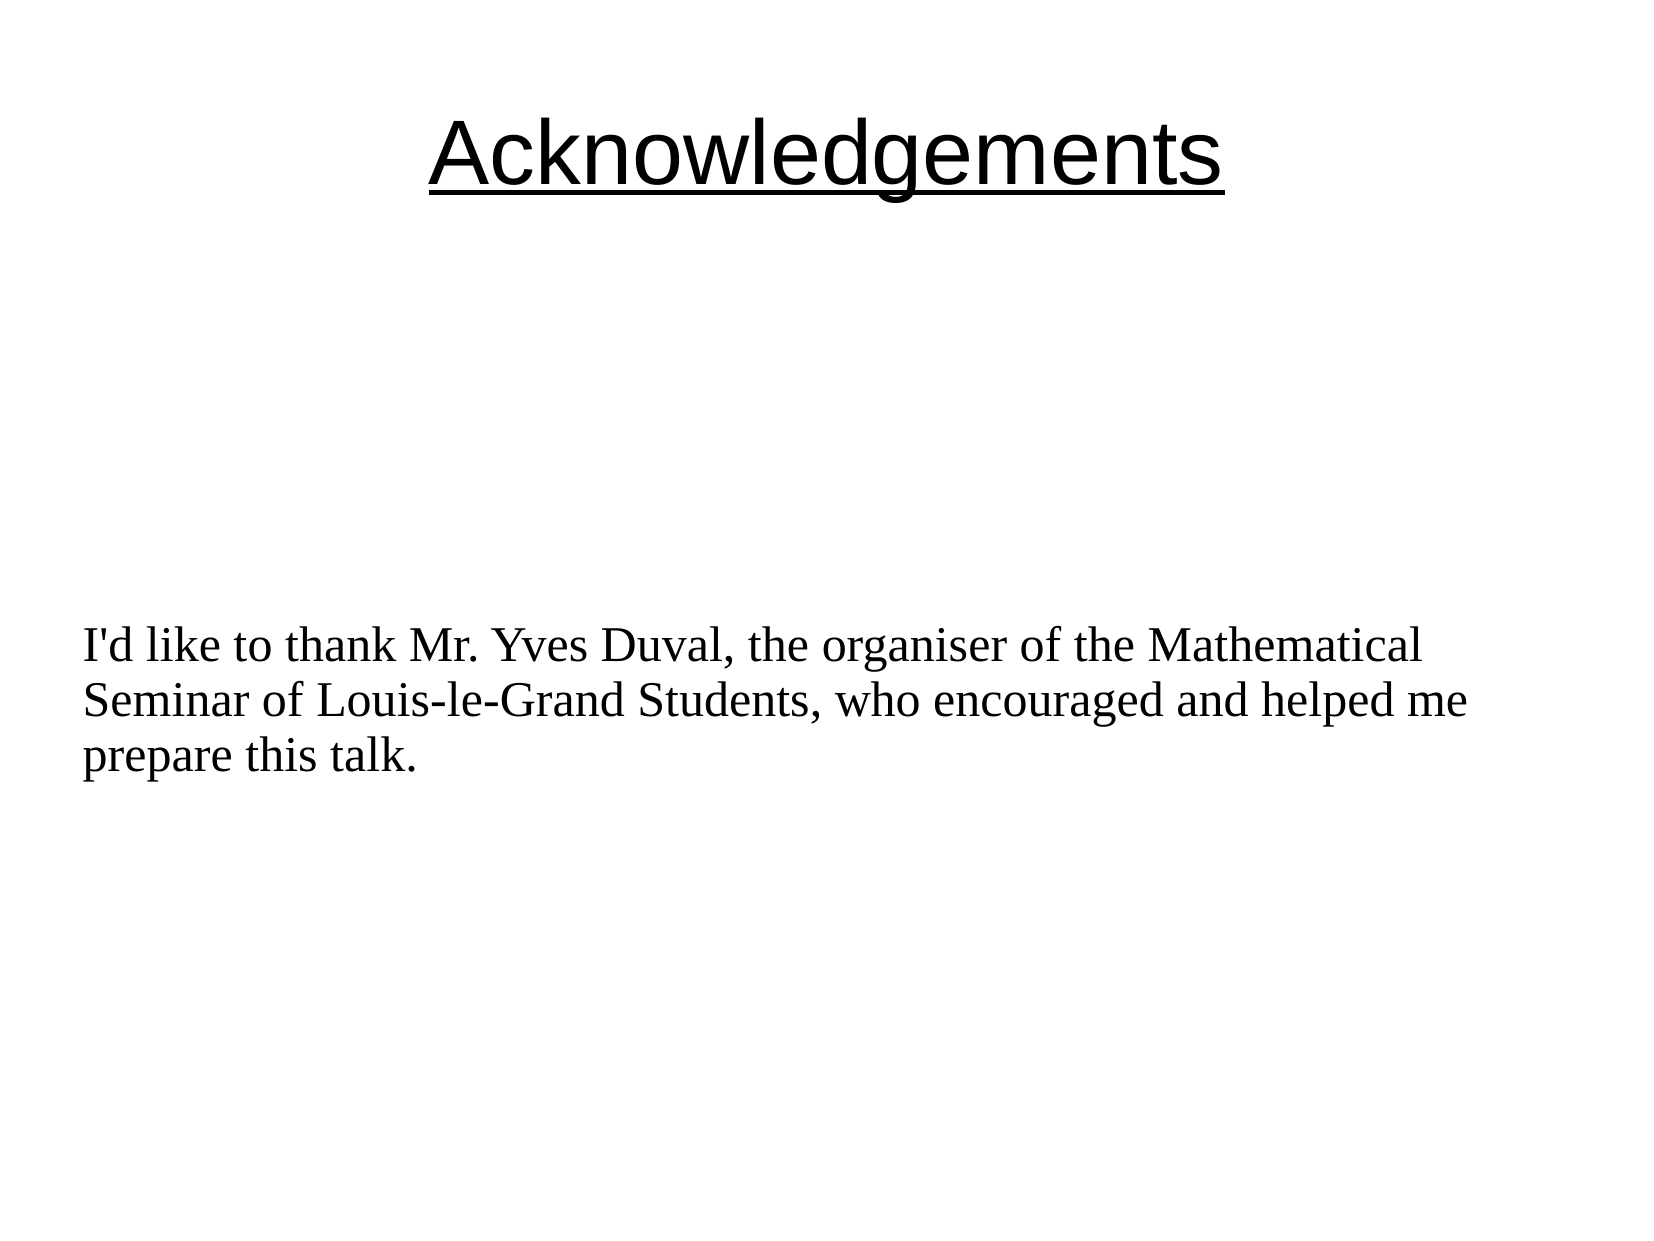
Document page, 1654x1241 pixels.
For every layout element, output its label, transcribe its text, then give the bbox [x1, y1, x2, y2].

title Acknowledgements [82, 49, 1571, 257]
subtitle I'd like to thank Mr. Yves Duval, the organiser of the Mathematical Seminar of Louis-le-Grand Students, who encouraged and helped me prepare this talk. [82, 290, 1571, 1109]
